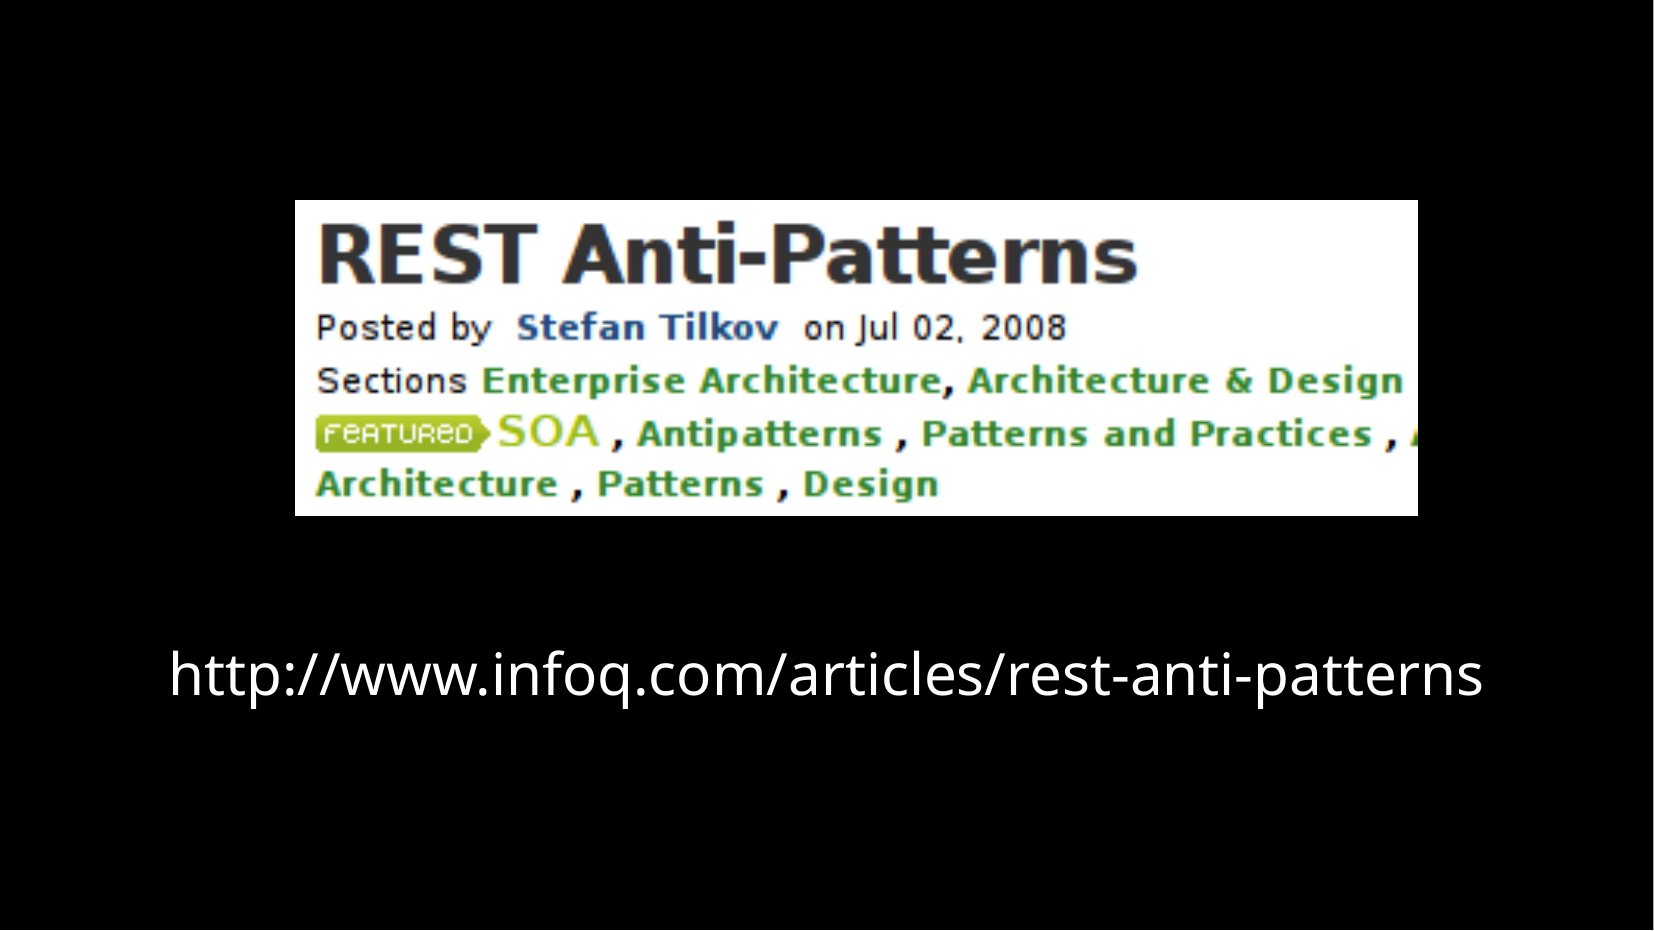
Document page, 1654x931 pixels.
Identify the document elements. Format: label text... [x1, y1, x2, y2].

subtitle http://www.infoq.com/articles/rest-anti-patterns [82, 566, 1571, 780]
picture [295, 200, 1418, 516]
